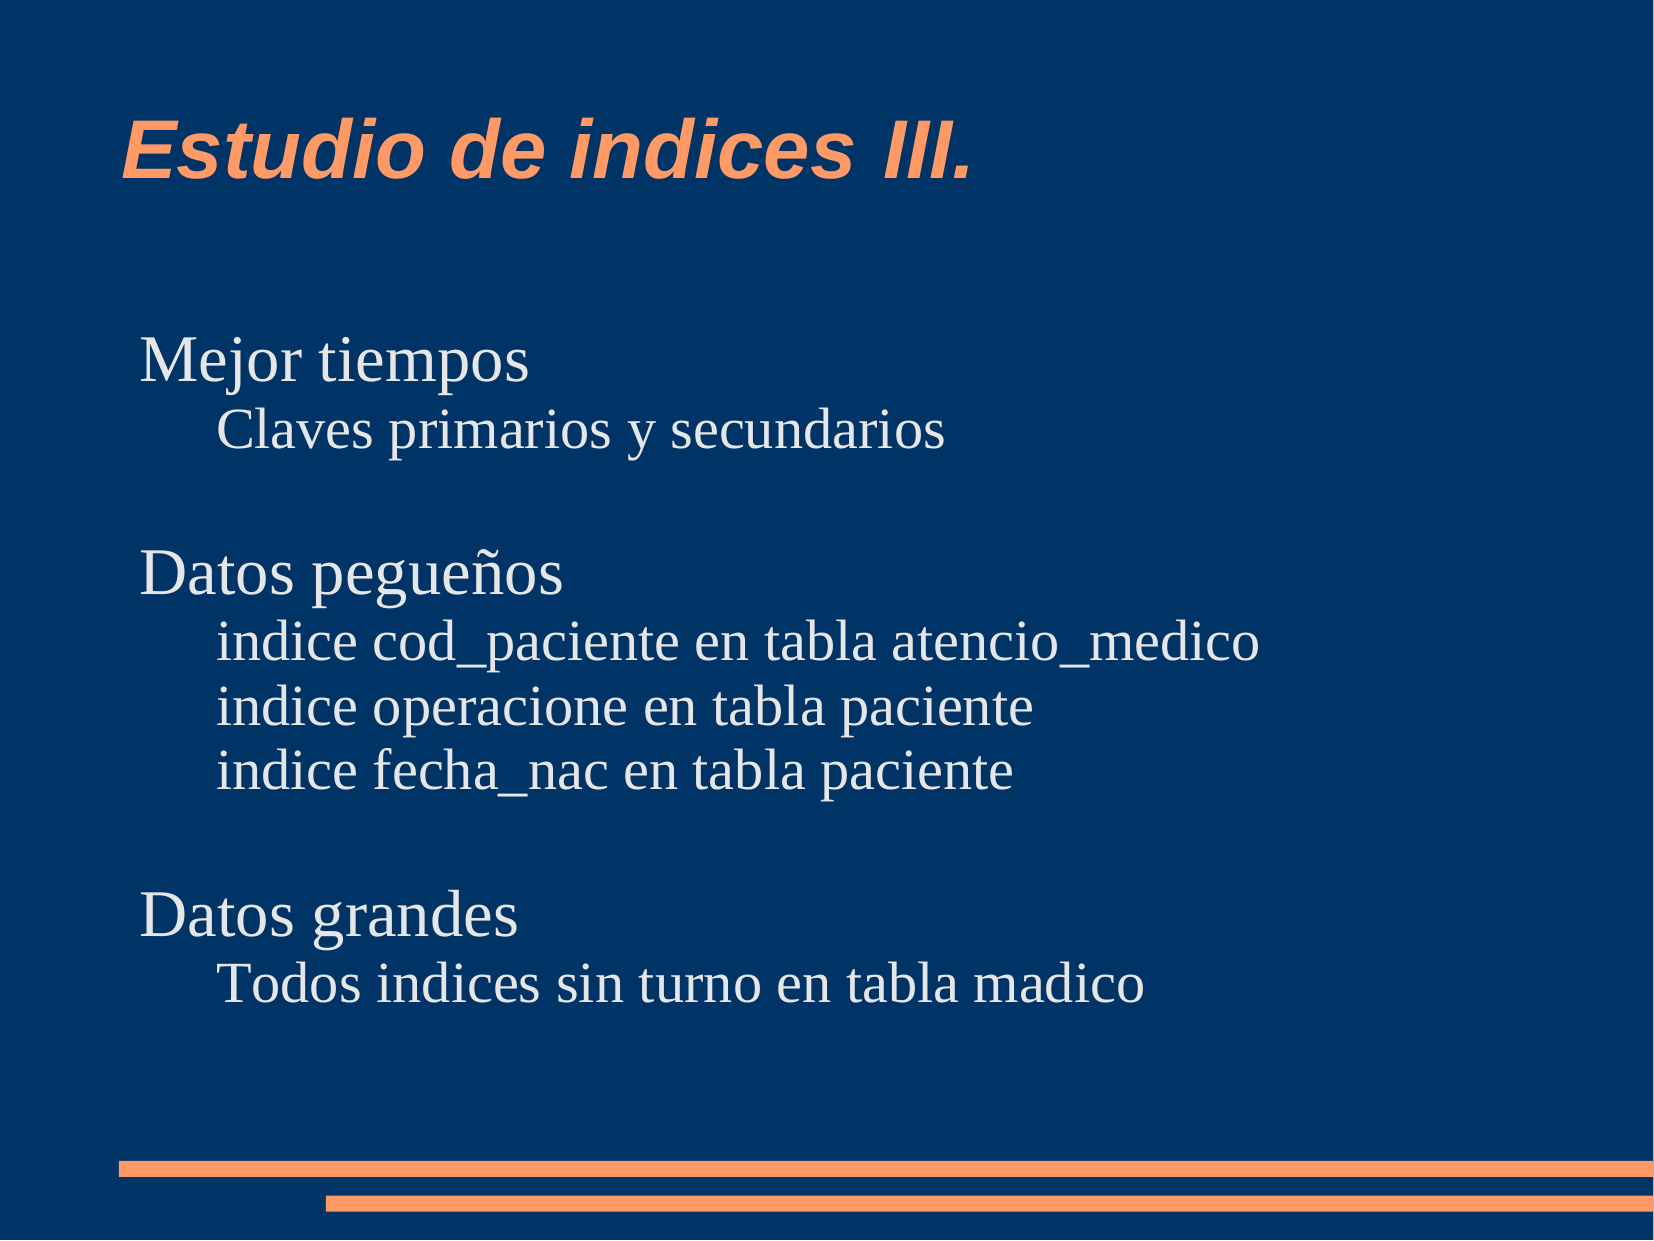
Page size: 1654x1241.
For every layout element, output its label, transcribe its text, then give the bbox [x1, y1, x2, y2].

title Estudio de indices III. [121, 53, 1534, 247]
list Mejor tiempos Claves primarios y secundarios Datos pegueños indice cod_paciente en tabla atencio_medico indice operacione en tabla paciente indice fecha_nac en tabla paciente Datos grandes Todos indices sin turno en tabla madico [121, 322, 1561, 1118]
